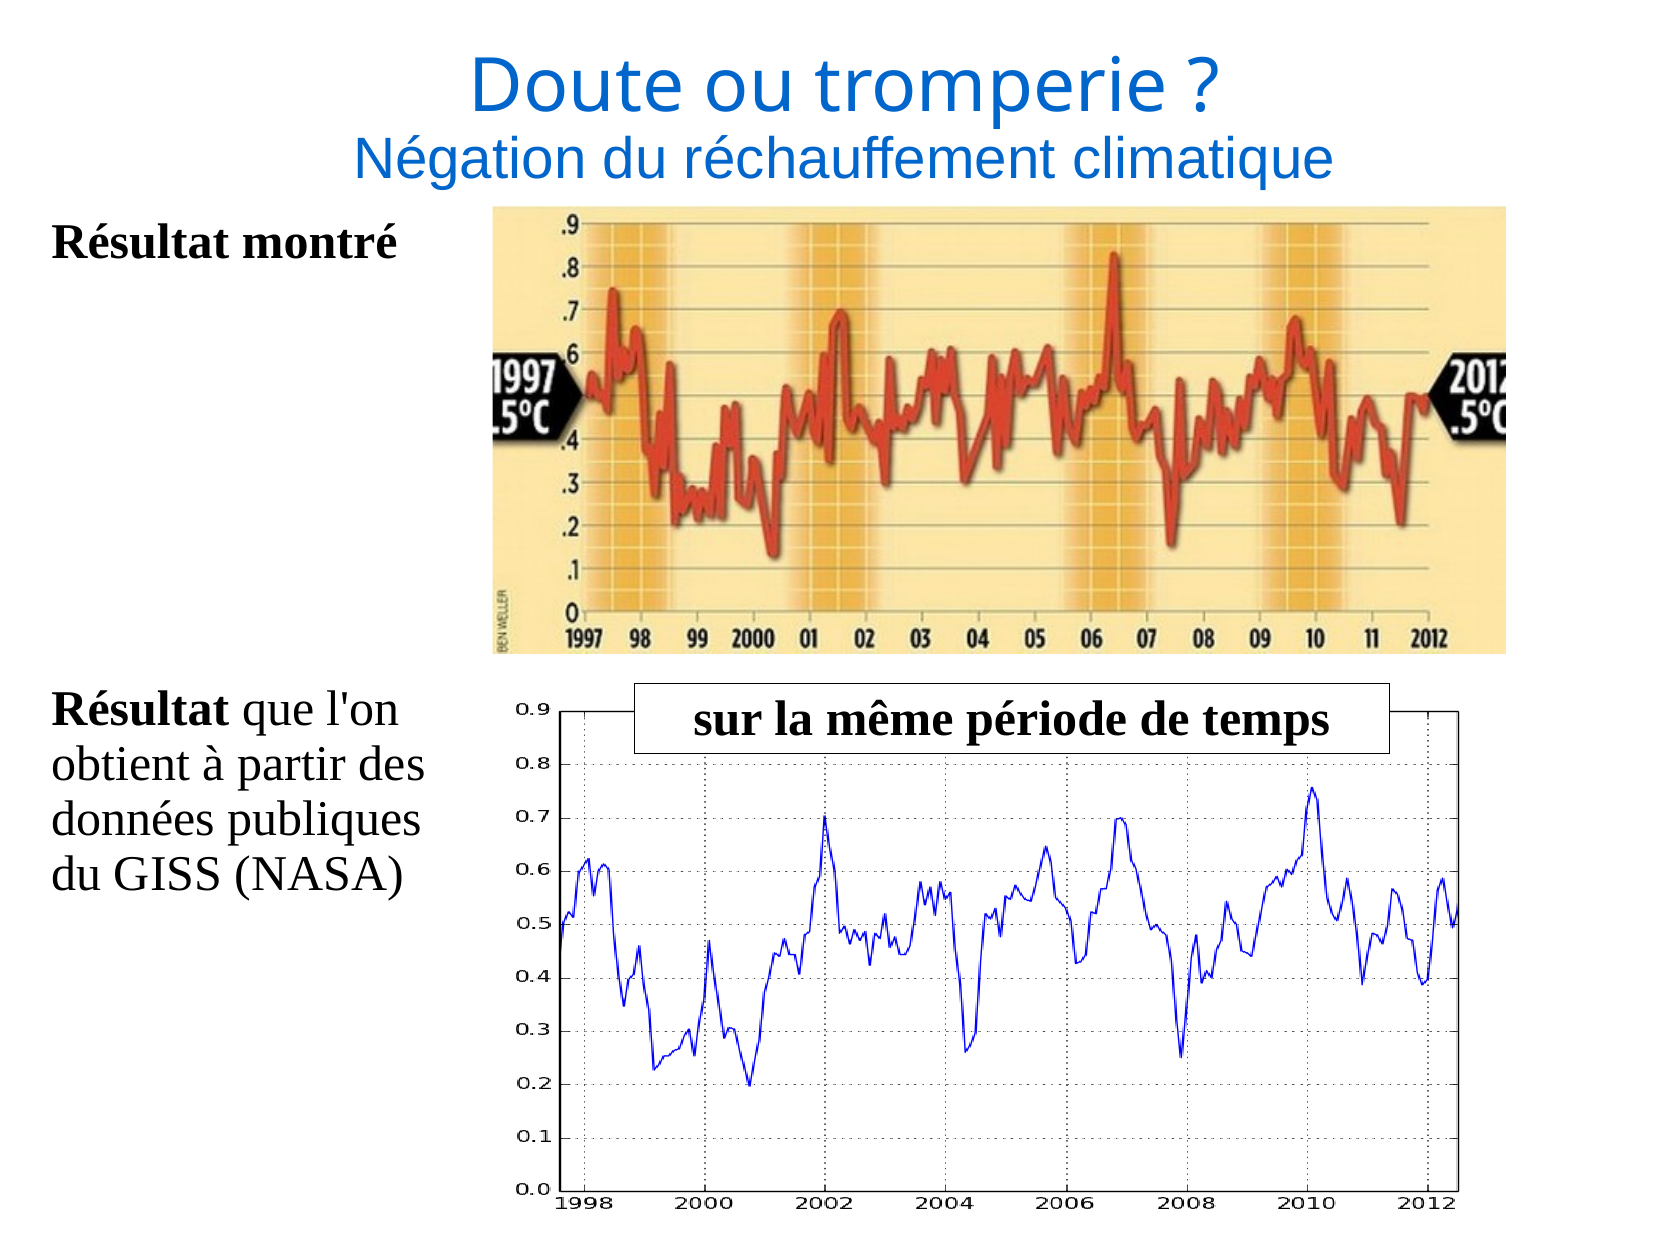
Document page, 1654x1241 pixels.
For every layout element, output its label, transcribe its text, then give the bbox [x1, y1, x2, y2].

picture [492, 213, 1506, 654]
text_box sur la même période de temps [634, 683, 1390, 754]
text_box Doute ou tromperie ? [94, 23, 1595, 126]
text_box Négation du réchauffement climatique [94, 126, 1595, 213]
text_box Résultat montré [36, 206, 476, 390]
picture [490, 698, 1471, 1217]
text_box Résultat que l'on obtient à partir des données publiques du GISS (NASA) [36, 672, 476, 909]
